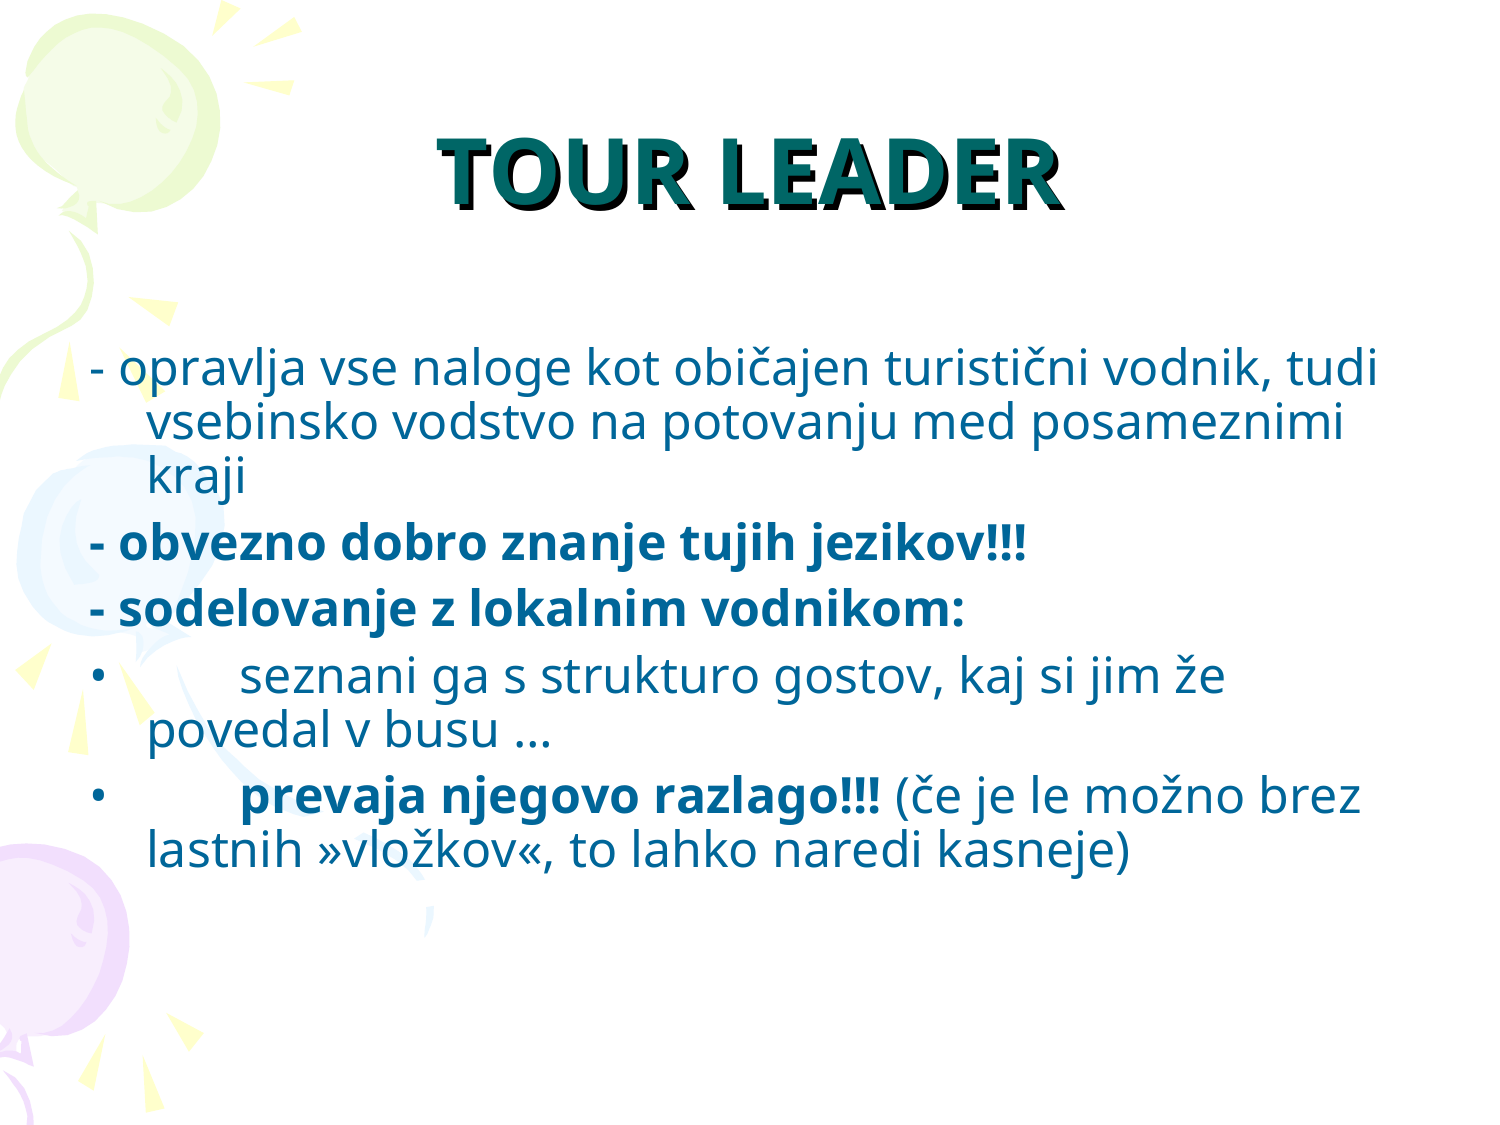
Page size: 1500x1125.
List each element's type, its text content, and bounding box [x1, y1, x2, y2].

title TOUR LEADER [72, 16, 1426, 233]
list - opravlja vse naloge kot običajen turistični vodnik, tudi vsebinsko vodstvo na potovanju med posameznimi kraji - obvezno dobro znanje tujih jezikov!!! - sodelovanje z lokalnim vodnikom: seznani ga s strukturo gostov, kaj si jim že povedal v busu … prevaja njegovo razlago!!! (če je le možno brez lastnih »vložkov«, to lahko naredi kasneje) [75, 262, 1426, 994]
